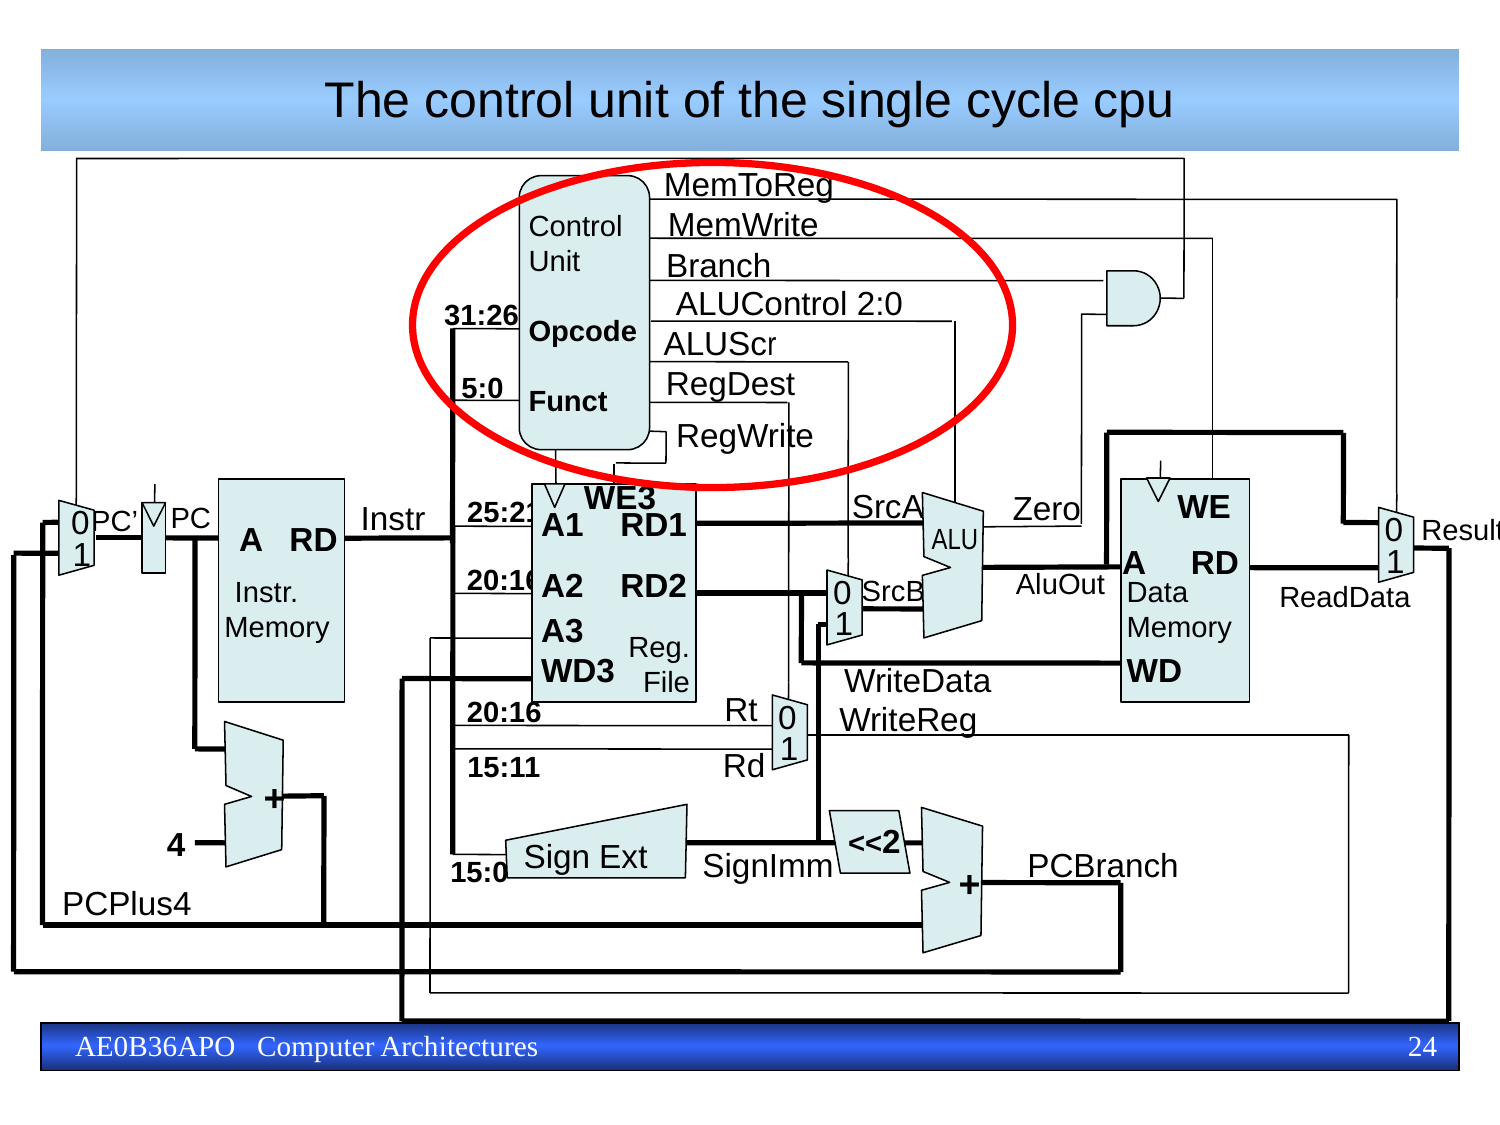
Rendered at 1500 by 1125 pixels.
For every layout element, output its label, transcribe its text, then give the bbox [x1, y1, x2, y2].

text_box ALUControl 2:0 [669, 275, 910, 328]
text_box Instr. Memory [218, 479, 345, 702]
text_box 4 [140, 815, 201, 871]
text_box 15:0 [444, 847, 516, 895]
text_box Branch [660, 238, 778, 291]
text_box A RD [221, 512, 348, 564]
text_box Reg. File [560, 483, 578, 497]
text_box + [939, 854, 999, 912]
text_box [858, 578, 863, 636]
text_box Rt [718, 682, 764, 735]
text_box SrcA [908, 499, 916, 509]
text_box MemToReg [657, 167, 841, 209]
text_box WE [1171, 479, 1254, 532]
text_box Data Memory [1120, 479, 1250, 535]
text_box A3 WD3 [535, 603, 628, 696]
text_box Sign Ext [505, 804, 687, 878]
text_box Zero [1006, 481, 1088, 534]
text_box 15:0 [497, 865, 503, 879]
text_box Reg. File [532, 483, 696, 702]
text_box 25:21 [461, 487, 532, 534]
text_box Control Unit Opcode Funct [519, 175, 577, 196]
text_box Rd [716, 738, 772, 791]
text_box 1 [773, 721, 805, 774]
text_box ReadData [1273, 572, 1418, 619]
text_box PC [164, 493, 218, 541]
text_box 1 [54, 526, 98, 579]
text_box 20:16 [460, 687, 548, 735]
text_box SrcB [863, 588, 876, 599]
text_box 5:0 [455, 363, 510, 411]
text_box Control Unit Opcode Funct [519, 175, 650, 450]
text_box WriteData [927, 672, 940, 690]
text_box [142, 502, 166, 574]
text_box PC’ [96, 495, 145, 543]
text_box MemToReg [657, 156, 841, 174]
text_box ALUScr [657, 316, 820, 369]
text_box RegDest [659, 356, 802, 409]
text_box <<2 [823, 813, 916, 869]
text_box SrcA [845, 479, 931, 532]
text_box AluOut [1009, 559, 1112, 607]
text_box A1 RD1 [535, 497, 699, 550]
text_box Data Memory [1120, 588, 1250, 702]
text_box PC’ [96, 513, 106, 521]
text_box [1410, 516, 1414, 574]
text_box 31:26 [438, 290, 519, 338]
text_box [224, 721, 284, 794]
text_box [1146, 477, 1171, 502]
text_box A2 RD2 [535, 558, 699, 611]
text_box WriteReg [833, 691, 984, 744]
text_box [544, 483, 565, 508]
text_box SrcB [858, 565, 932, 613]
text_box [922, 492, 984, 558]
text_box [224, 798, 283, 867]
text_box 0 [1378, 502, 1410, 555]
text_box [921, 807, 983, 879]
title The control unit of the single cycle cpu [41, 49, 1459, 151]
text_box [921, 885, 982, 953]
text_box [839, 869, 910, 874]
text_box SignImm [696, 838, 840, 891]
text_box 0 [837, 583, 847, 596]
text_box WriteData [838, 653, 998, 706]
text_box PCPlus4 [56, 876, 198, 929]
text_box [1106, 270, 1161, 326]
text_box PCBranch [1021, 837, 1186, 890]
text_box Instr [354, 490, 432, 543]
text_box 0 [53, 495, 96, 548]
text_box ALU [925, 514, 985, 562]
text_box WD [1120, 643, 1203, 696]
text_box 1 [1380, 533, 1411, 586]
text_box + [244, 768, 302, 826]
text_box 1 [828, 596, 860, 649]
text_box [922, 562, 983, 638]
text_box 0 [1388, 520, 1398, 533]
text_box 20:16 [460, 555, 532, 603]
text_box A RD [1116, 535, 1260, 588]
text_box 0 [772, 690, 803, 743]
text_box MemWrite [662, 209, 826, 250]
text_box WE3 [596, 470, 671, 482]
text_box WE3 [578, 475, 671, 523]
text_box 0 [75, 513, 85, 526]
text_box 0 [827, 565, 858, 618]
text_box [803, 703, 808, 761]
text_box 15:11 [461, 742, 547, 790]
text_box 0 [782, 708, 792, 721]
text_box RegWrite [670, 408, 821, 461]
text_box Result [1415, 505, 1500, 552]
